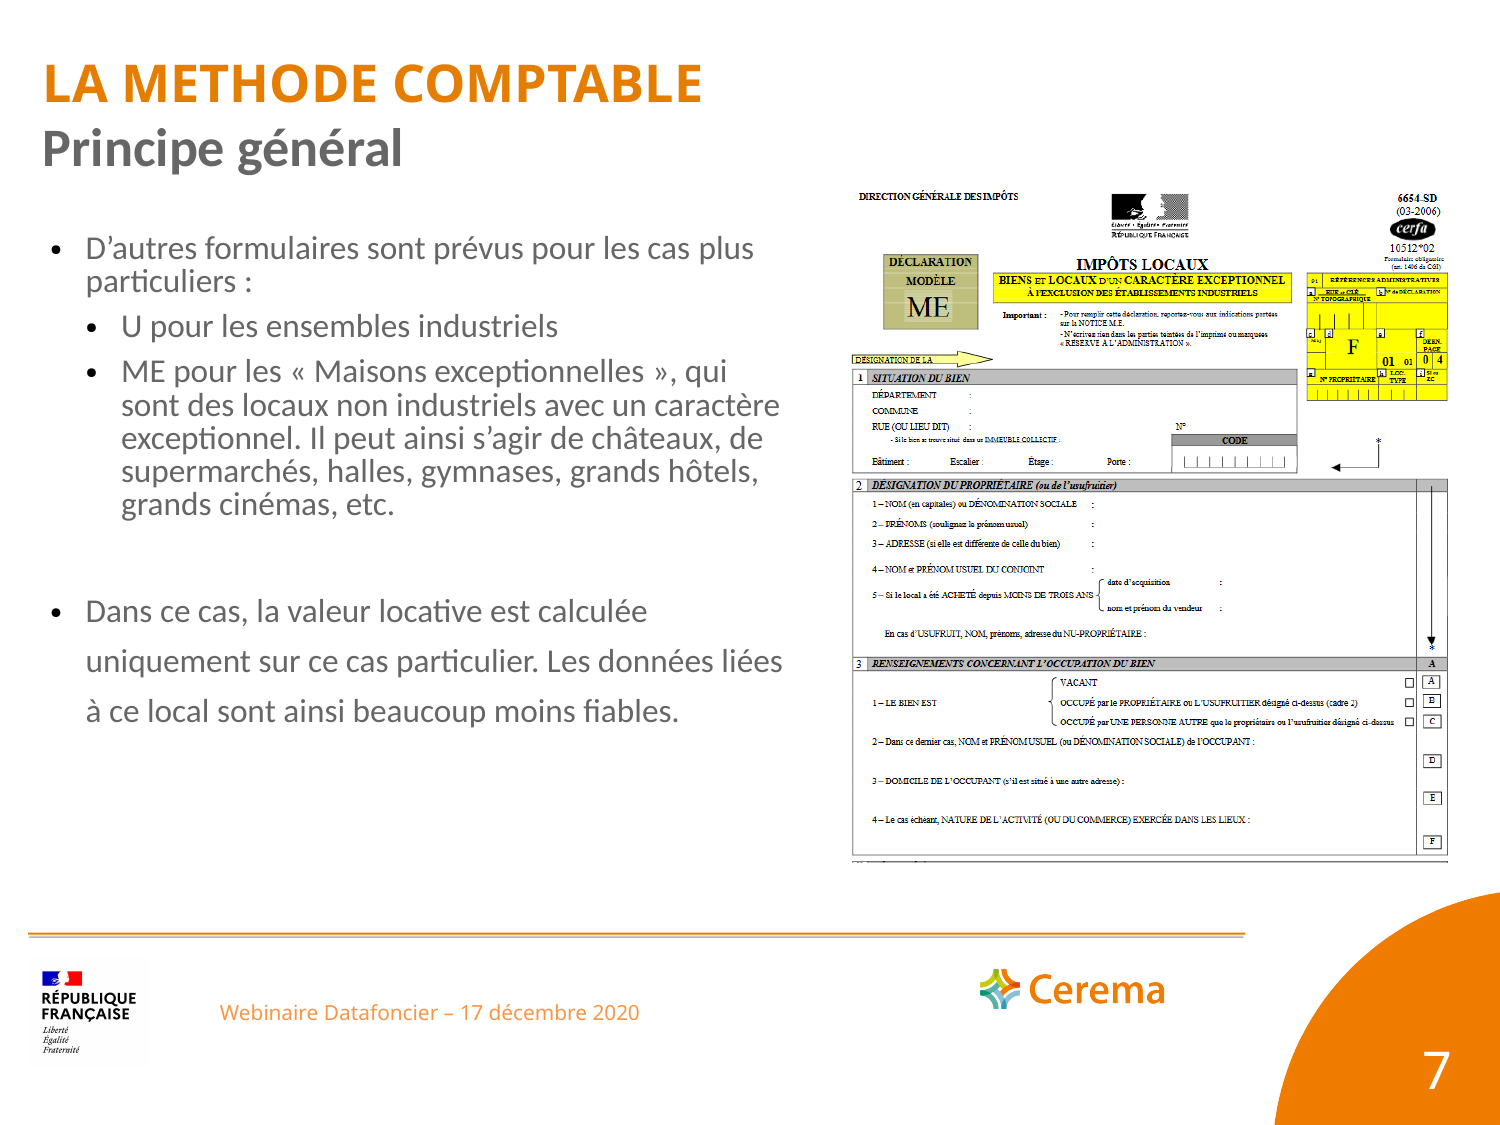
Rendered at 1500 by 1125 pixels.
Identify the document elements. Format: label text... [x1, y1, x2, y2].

picture [960, 954, 1189, 1029]
picture [28, 957, 150, 1068]
text_box La methode comptable [28, 6, 1470, 158]
picture [1272, 891, 1500, 1125]
picture [843, 177, 1458, 863]
text_box Webinaire Datafoncier – 17 décembre 2020 [212, 992, 787, 1032]
text_box <numéro> [1407, 1029, 1456, 1116]
text_box Principe général [28, 118, 1458, 188]
text_box D’autres formulaires sont prévus pour les cas plus particuliers : U pour les ensembles industriels ME pour les « Maisons exceptionnelles », qui sont des locaux non industriels avec un caractère exceptionnel. Il peut ainsi s’agir de châteaux, de supermarchés, halles, gymnases, grands hôtels, grands cinémas, etc. Dans ce cas, la valeur locative est calculée uniquement sur ce cas particulier. Les données liées à ce local sont ainsi beaucoup moins fiables. [35, 193, 804, 792]
